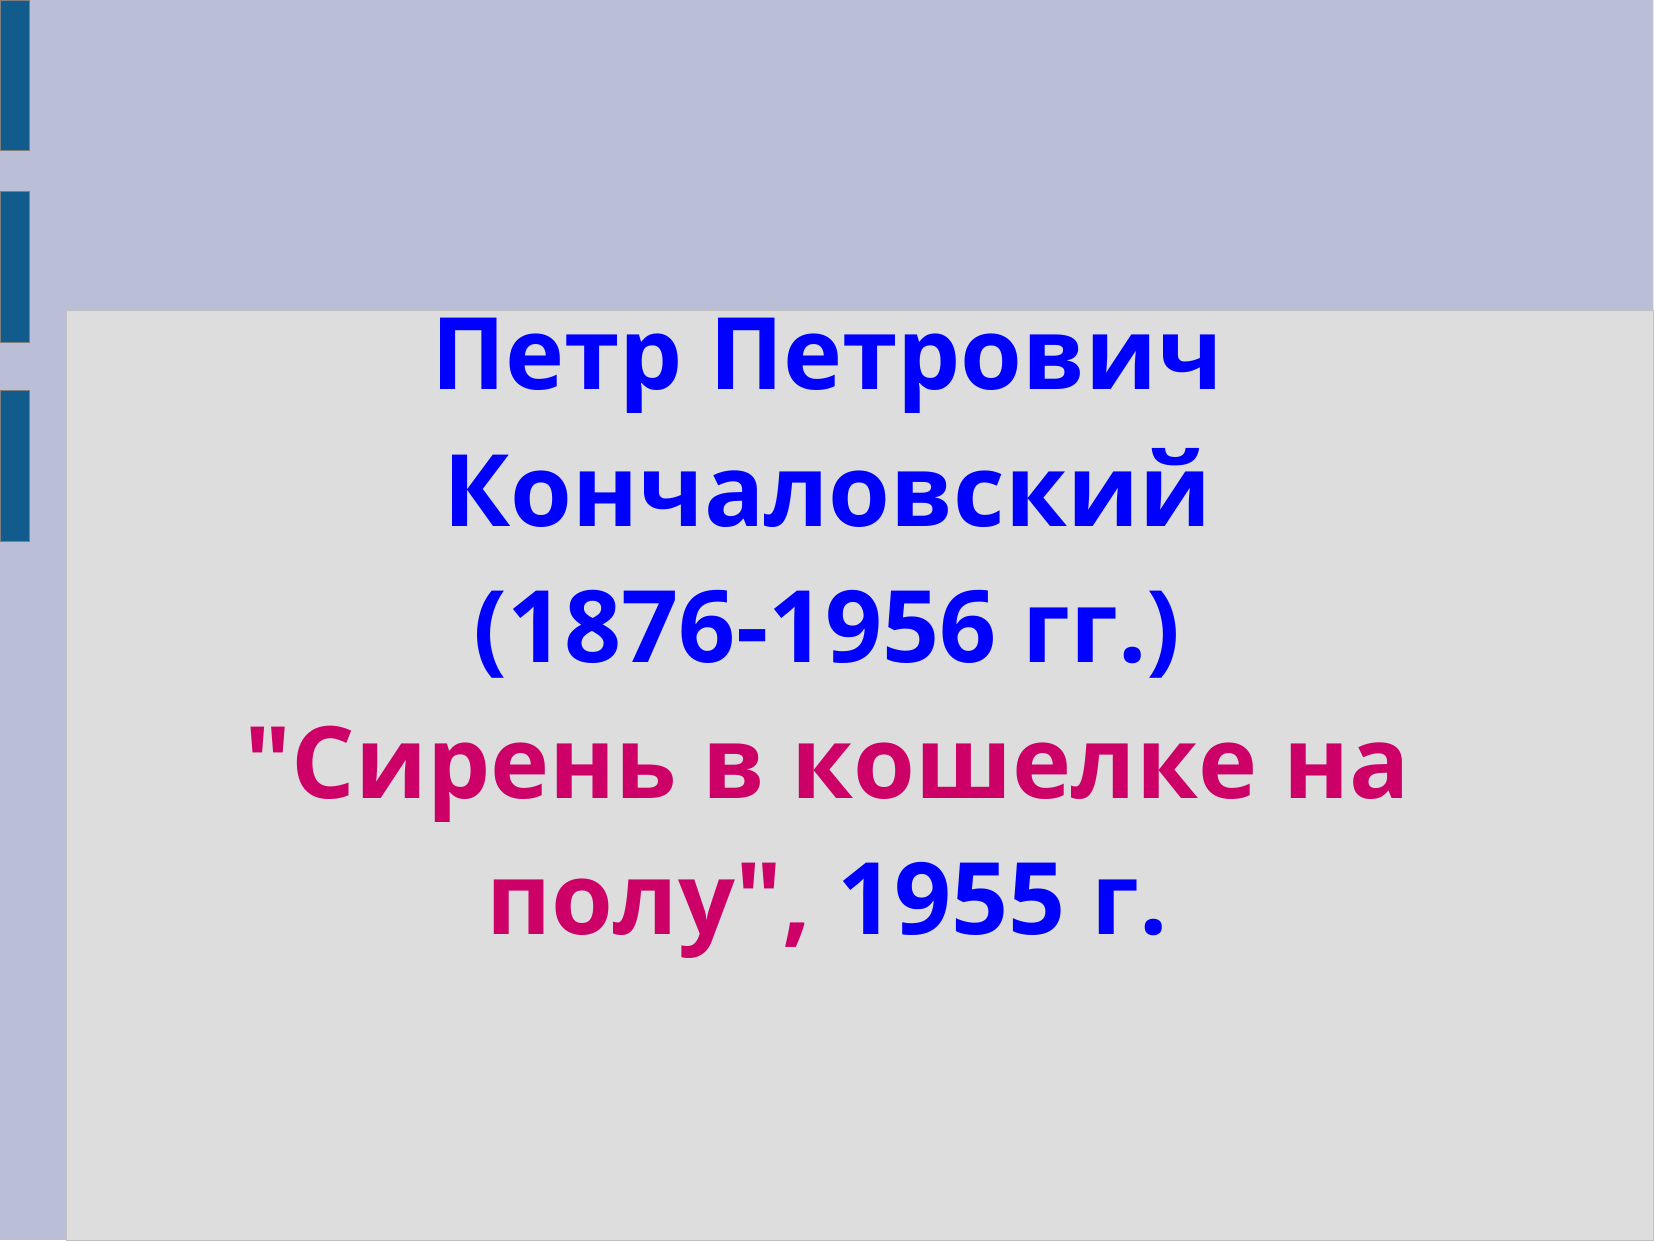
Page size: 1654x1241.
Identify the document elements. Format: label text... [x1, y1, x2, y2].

subtitle Петр Петрович Кончаловский (1876-1956 гг.) "Сирень в кошелке на полу", 1955 г. [121, 114, 1534, 1132]
